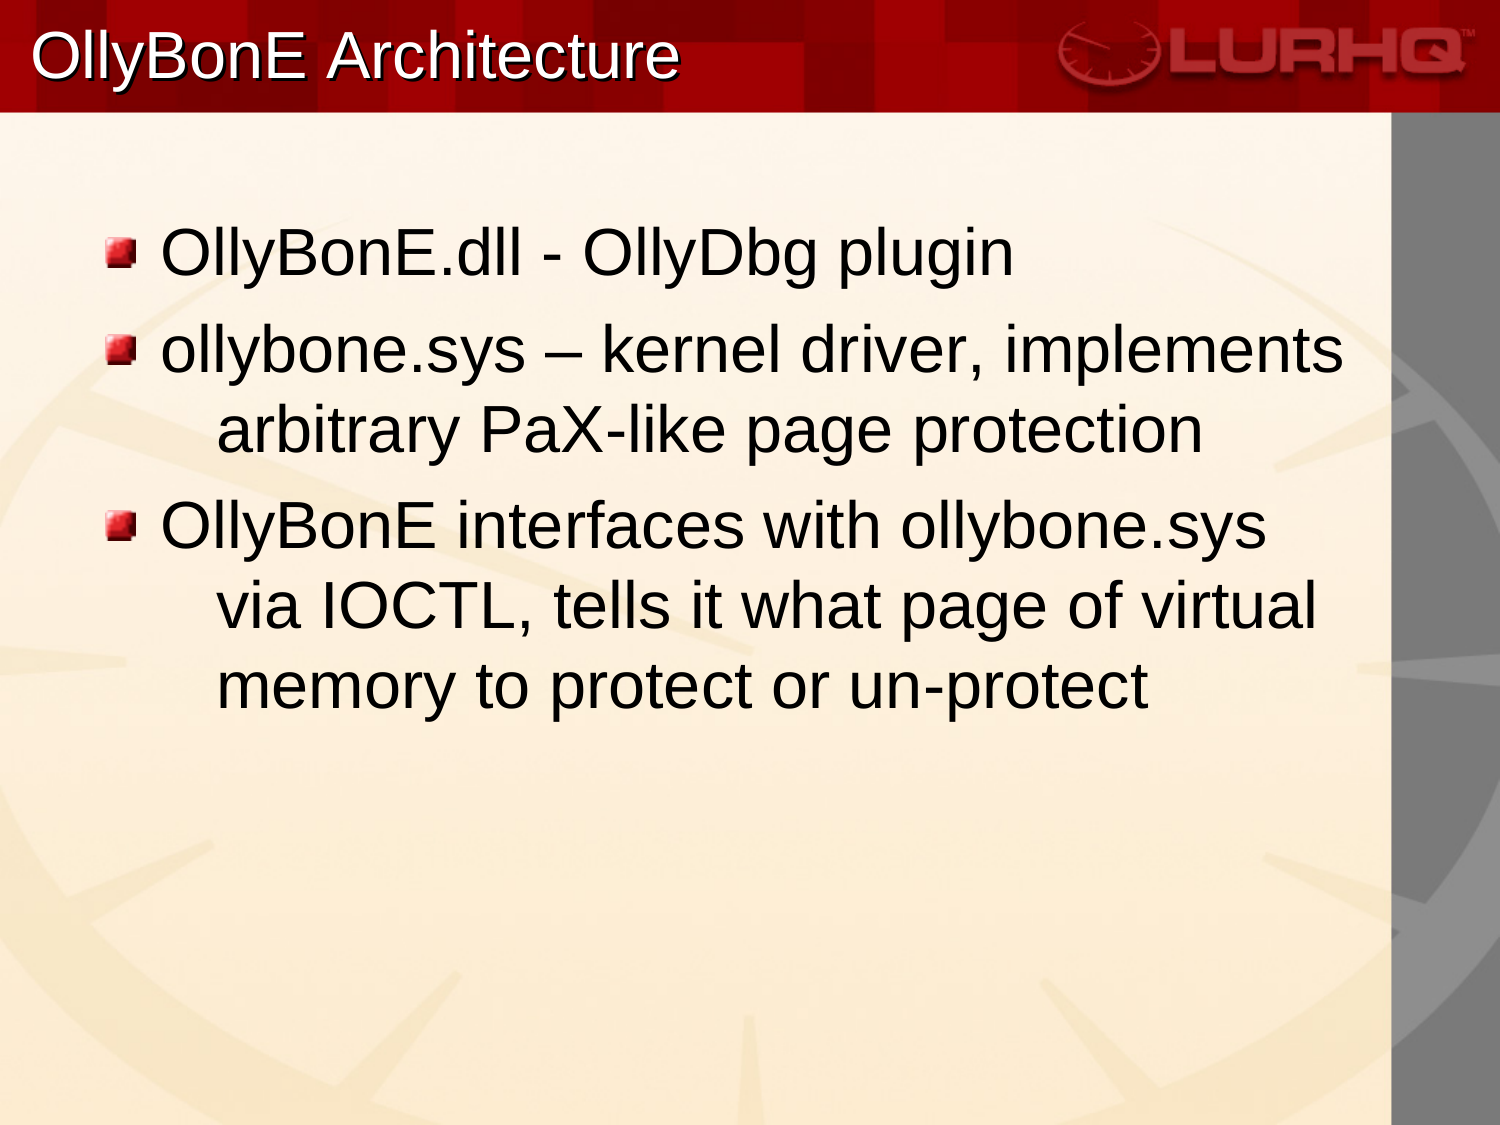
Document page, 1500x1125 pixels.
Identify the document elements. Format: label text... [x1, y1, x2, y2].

picture [0, 0, 1500, 1125]
title OllyBonE Architecture [30, 0, 1350, 106]
list OllyBonE.dll - OllyDbg plugin ollybone.sys – kernel driver, implements arbitrary PaX-like page protection OllyBonE interfaces with ollybone.sys via IOCTL, tells it what page of virtual memory to protect or un-protect [105, 210, 1351, 1021]
